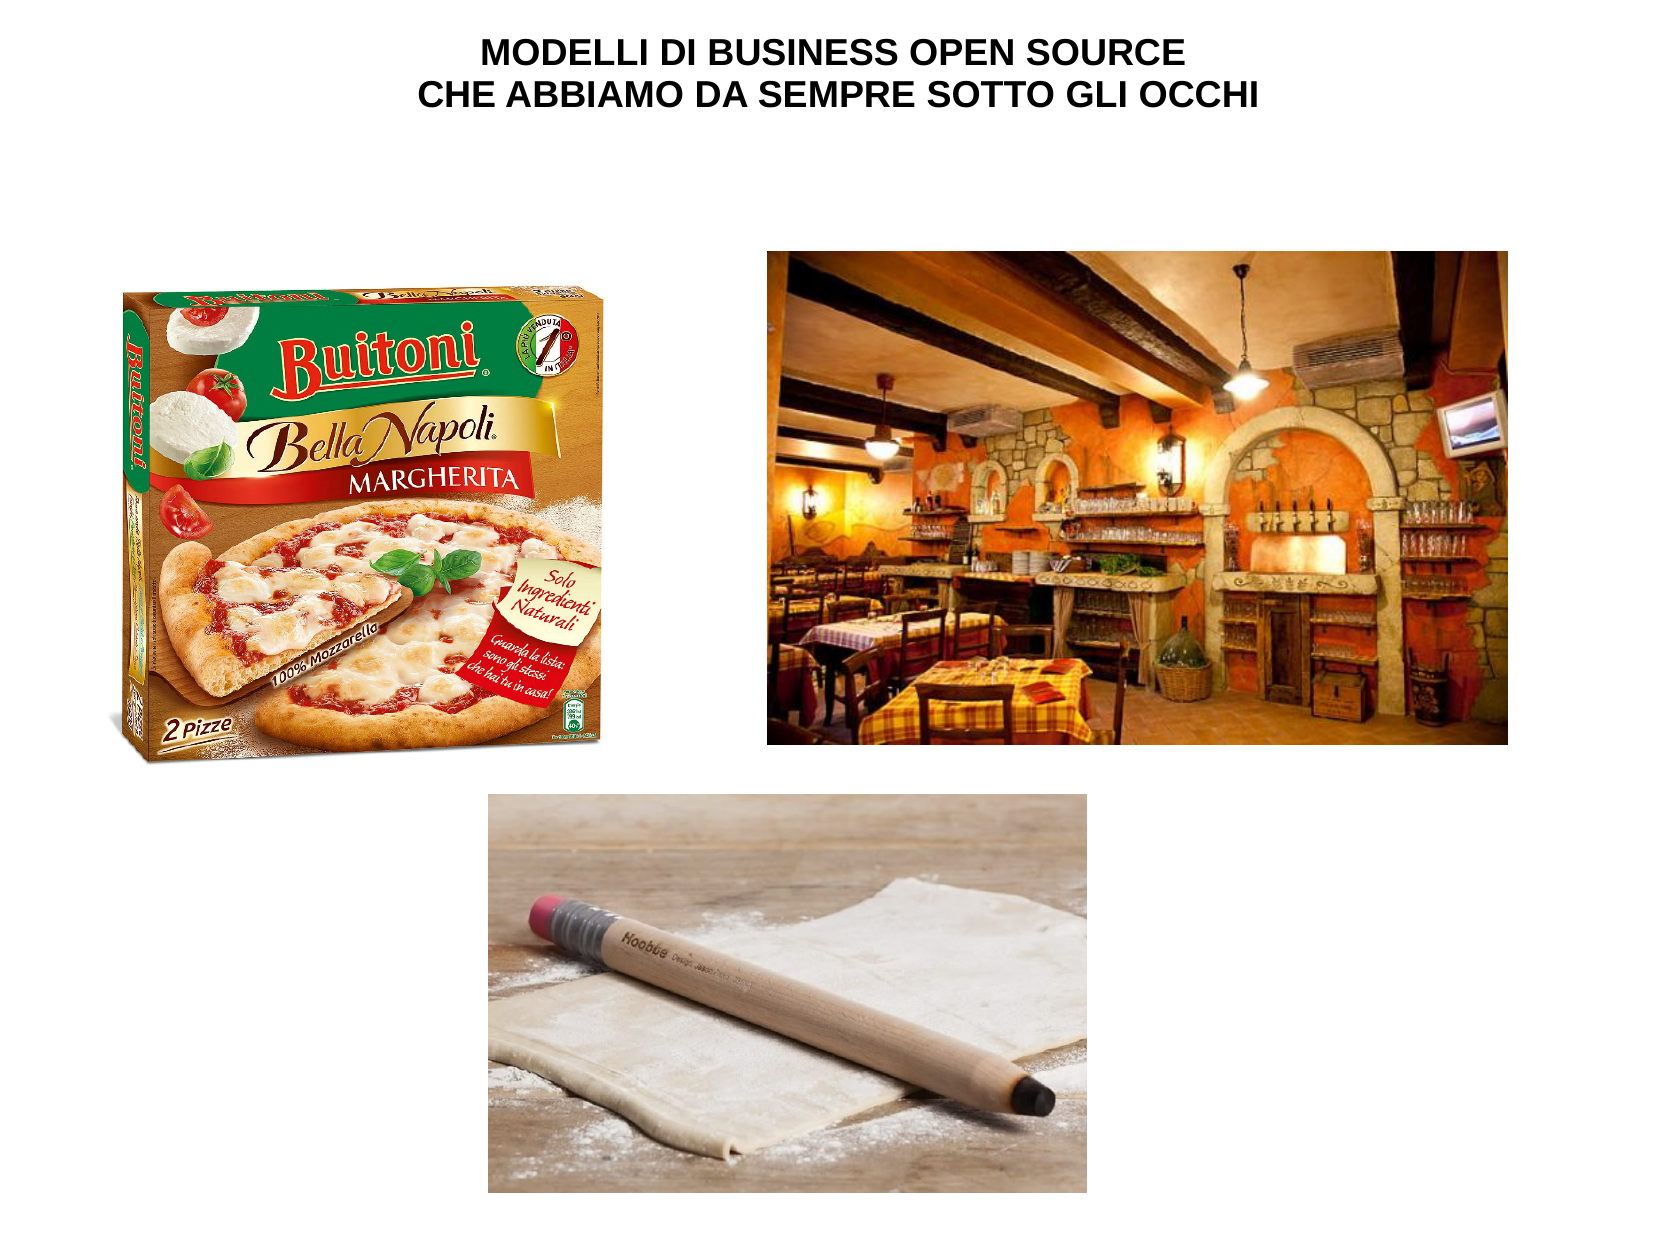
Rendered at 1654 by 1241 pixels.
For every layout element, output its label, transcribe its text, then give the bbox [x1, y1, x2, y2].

picture [94, 265, 618, 780]
text_box MODELLI DI BUSINESS OPEN SOURCE CHE ABBIAMO DA SEMPRE SOTTO GLI OCCHI [188, 23, 1489, 123]
picture [488, 794, 1087, 1193]
picture [767, 251, 1508, 745]
